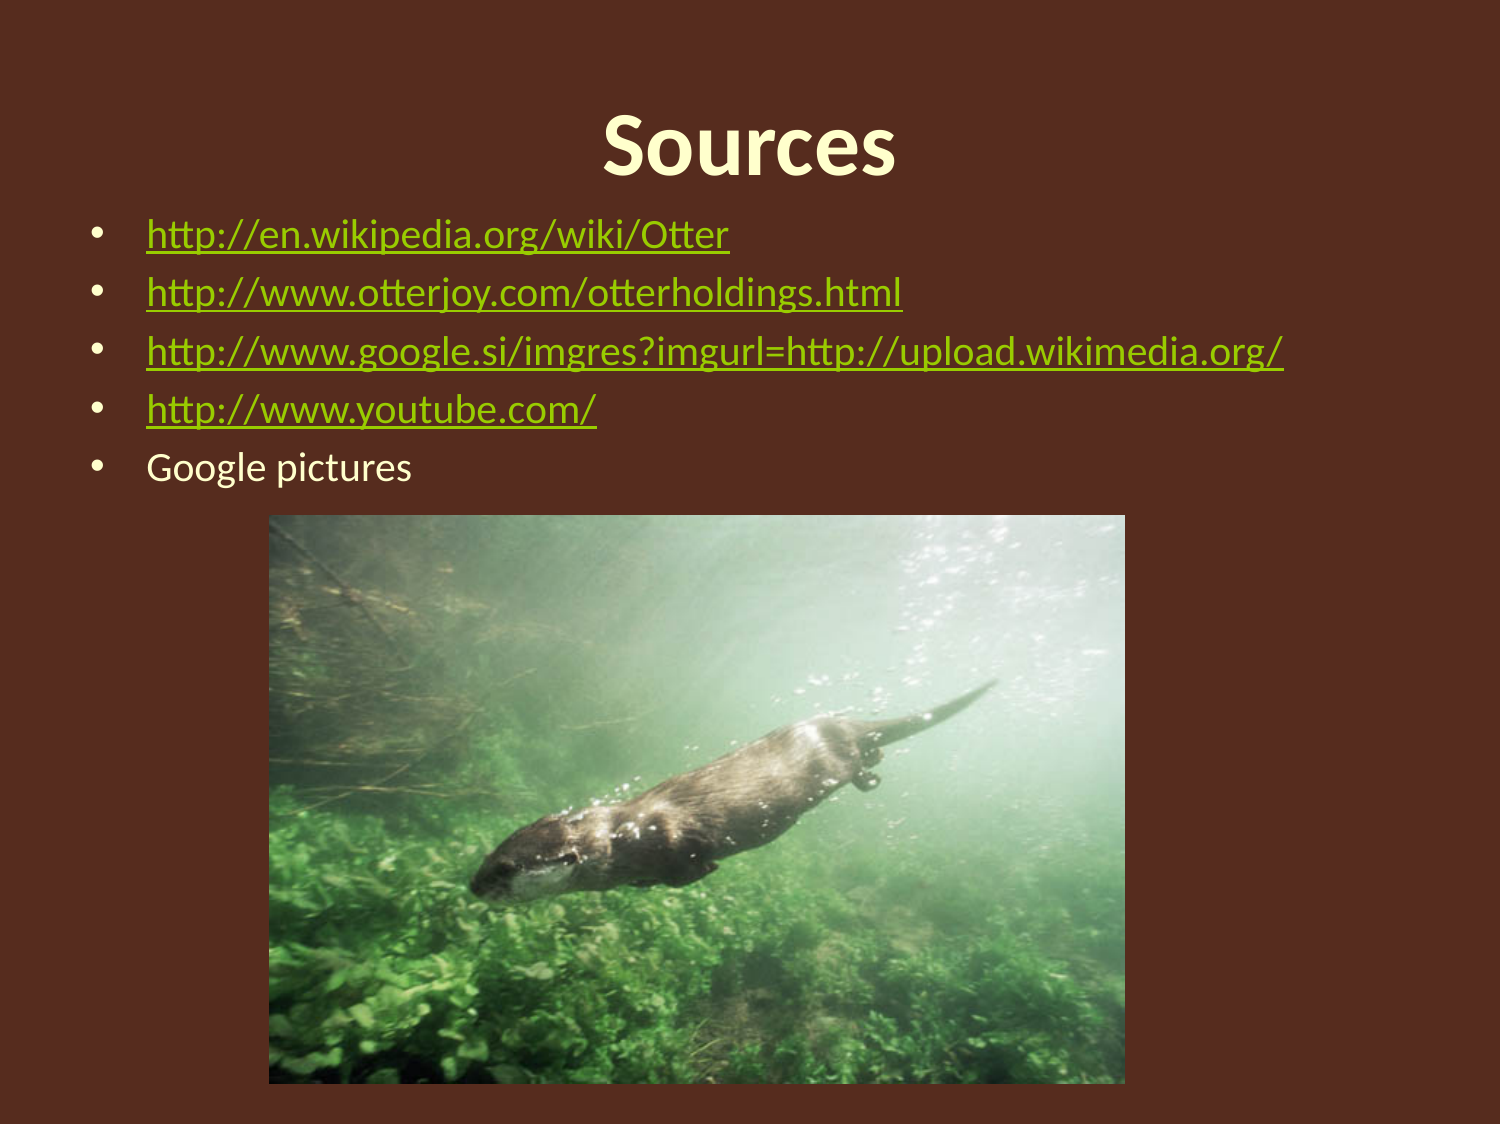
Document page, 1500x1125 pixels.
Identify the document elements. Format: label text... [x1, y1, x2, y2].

picture [0, 0, 1500, 1124]
title Sources [75, 45, 1425, 199]
list http://en.wikipedia.org/wiki/Otter http://www.otterjoy.com/otterholdings.html http://www.google.si/imgres?imgurl=http://upload.wikimedia.org/ http://www.youtube.com/ Google pictures [75, 199, 1425, 1005]
